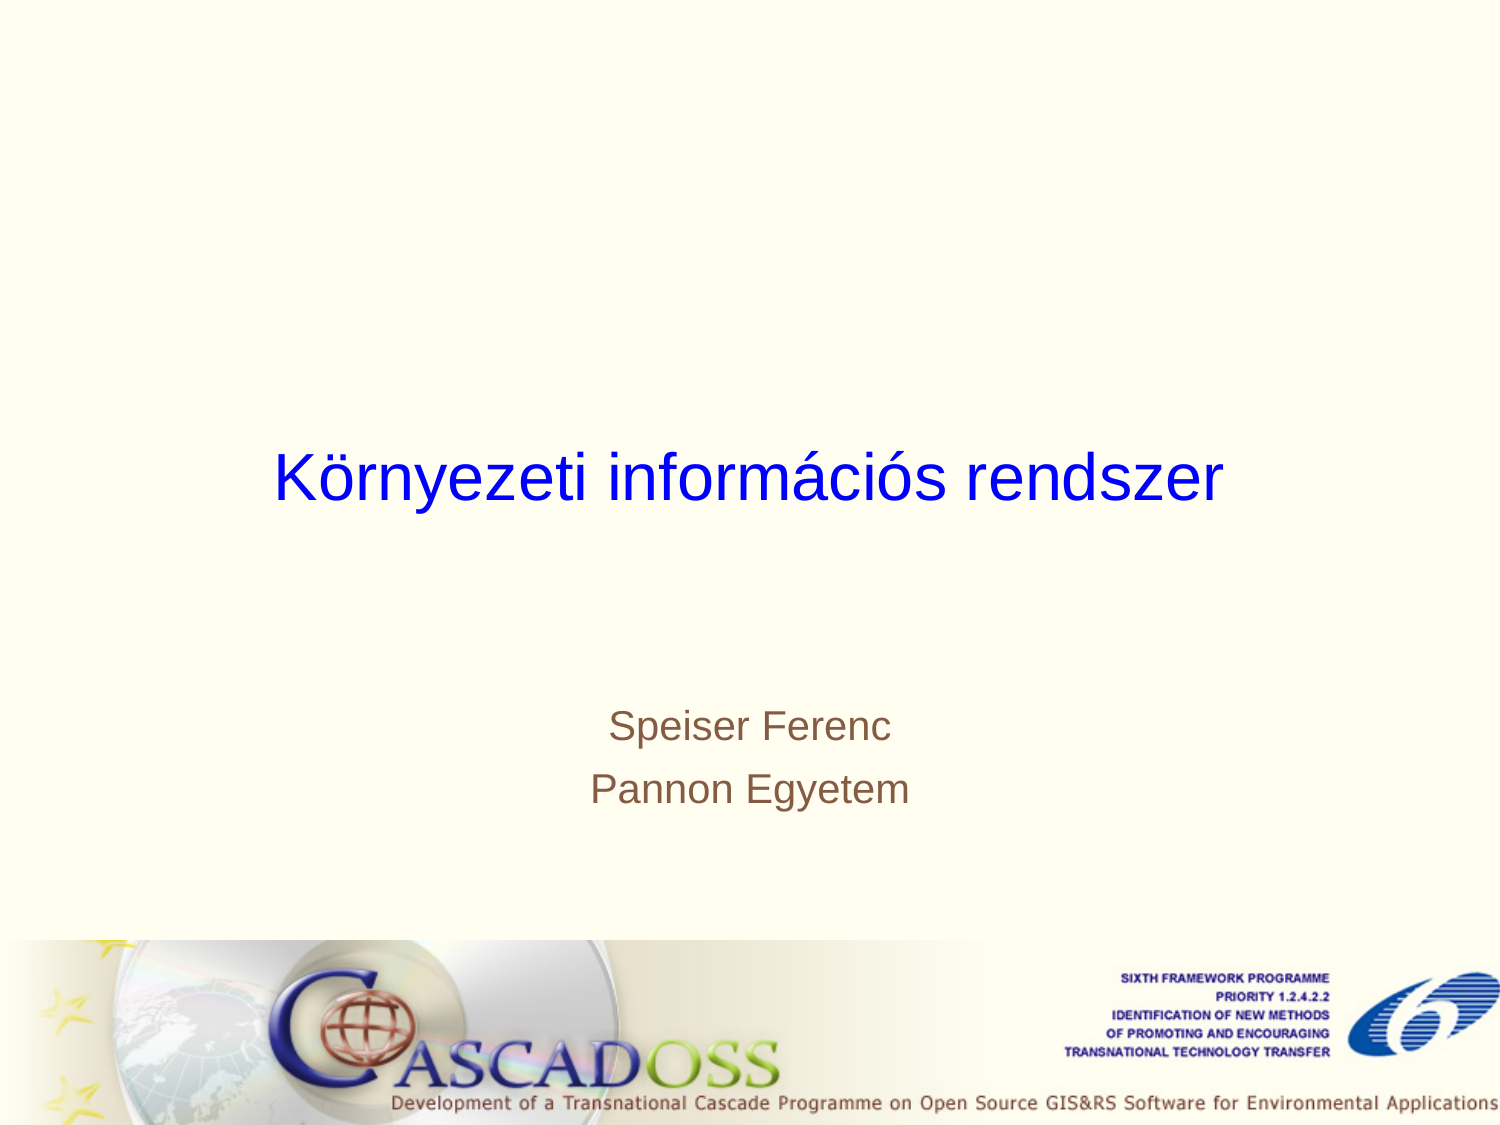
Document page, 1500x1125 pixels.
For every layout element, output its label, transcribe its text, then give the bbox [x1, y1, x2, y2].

picture [0, 940, 1500, 1125]
subtitle Speiser Ferenc Pannon Egyetem [225, 644, 1276, 933]
title Környezeti információs rendszer [112, 356, 1388, 599]
